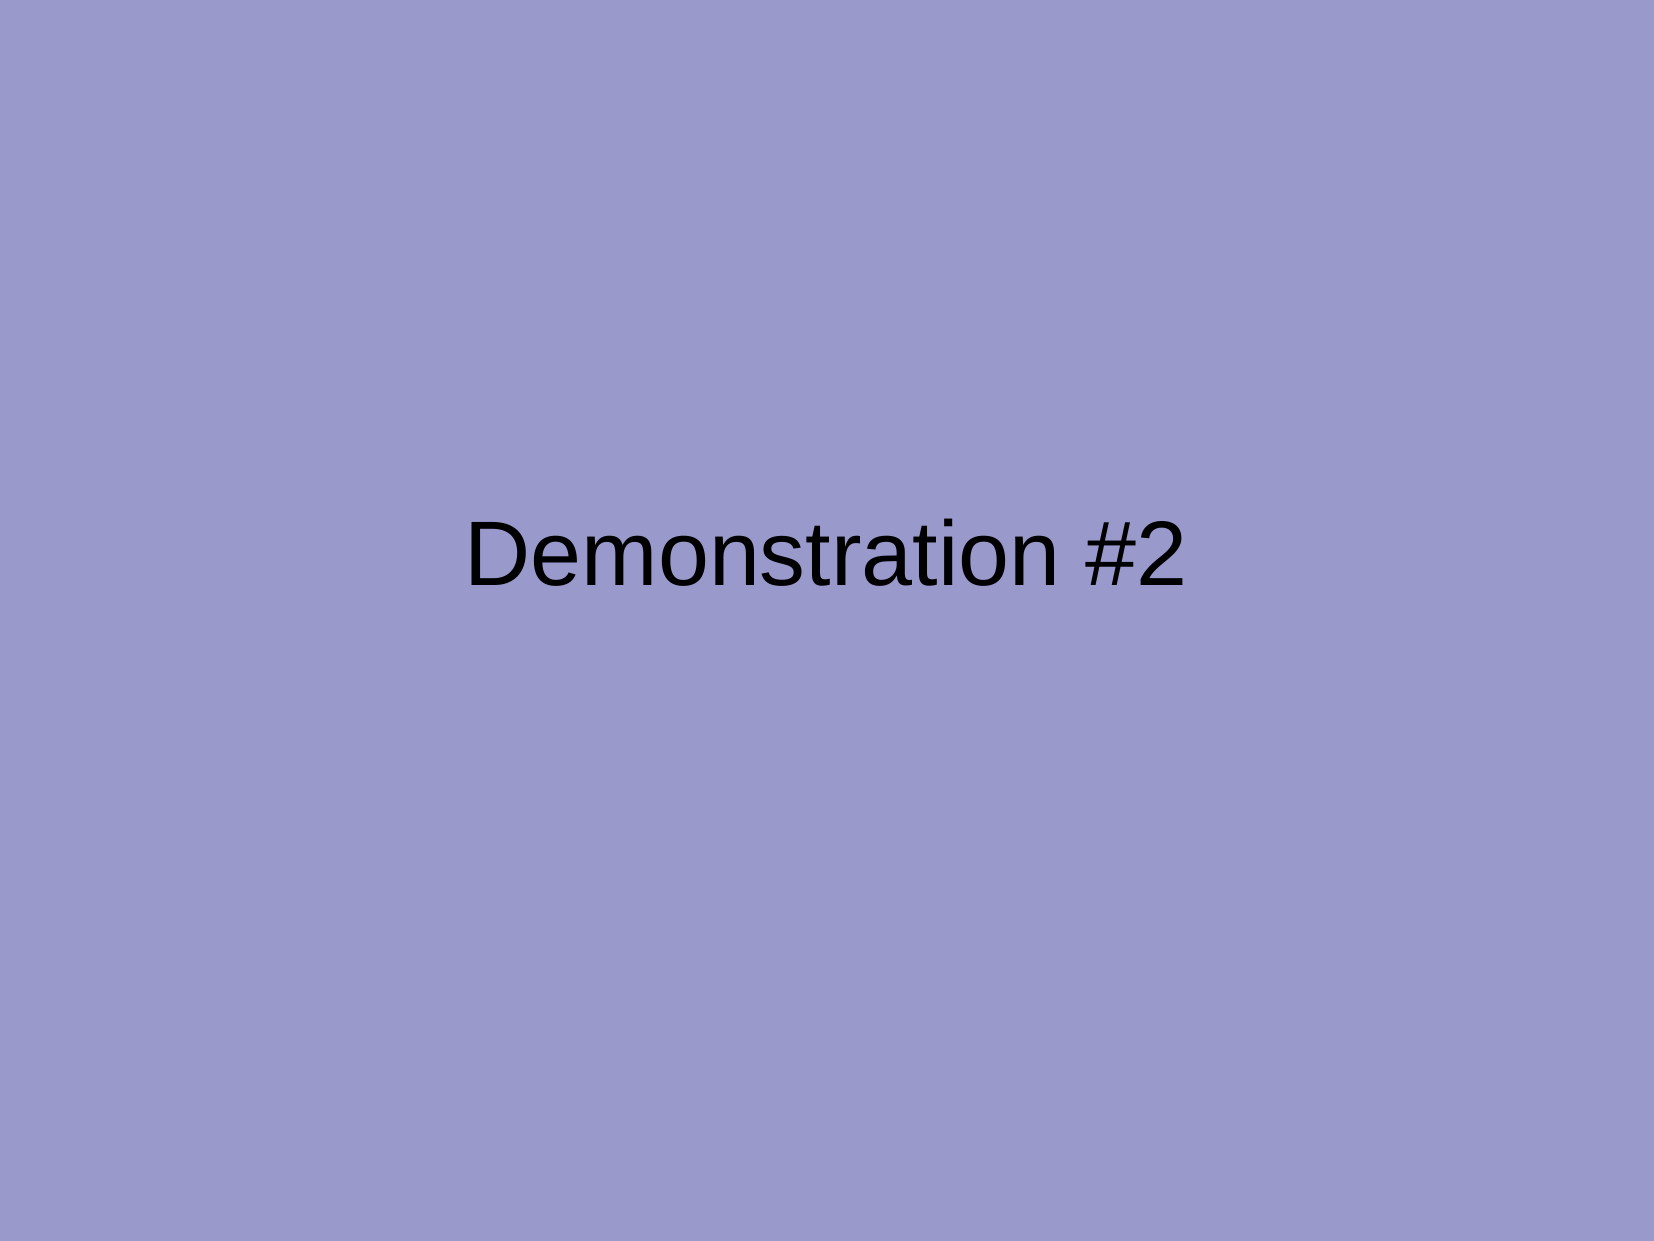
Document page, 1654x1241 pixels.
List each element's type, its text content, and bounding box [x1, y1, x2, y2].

title Demonstration #2 [82, 450, 1571, 658]
